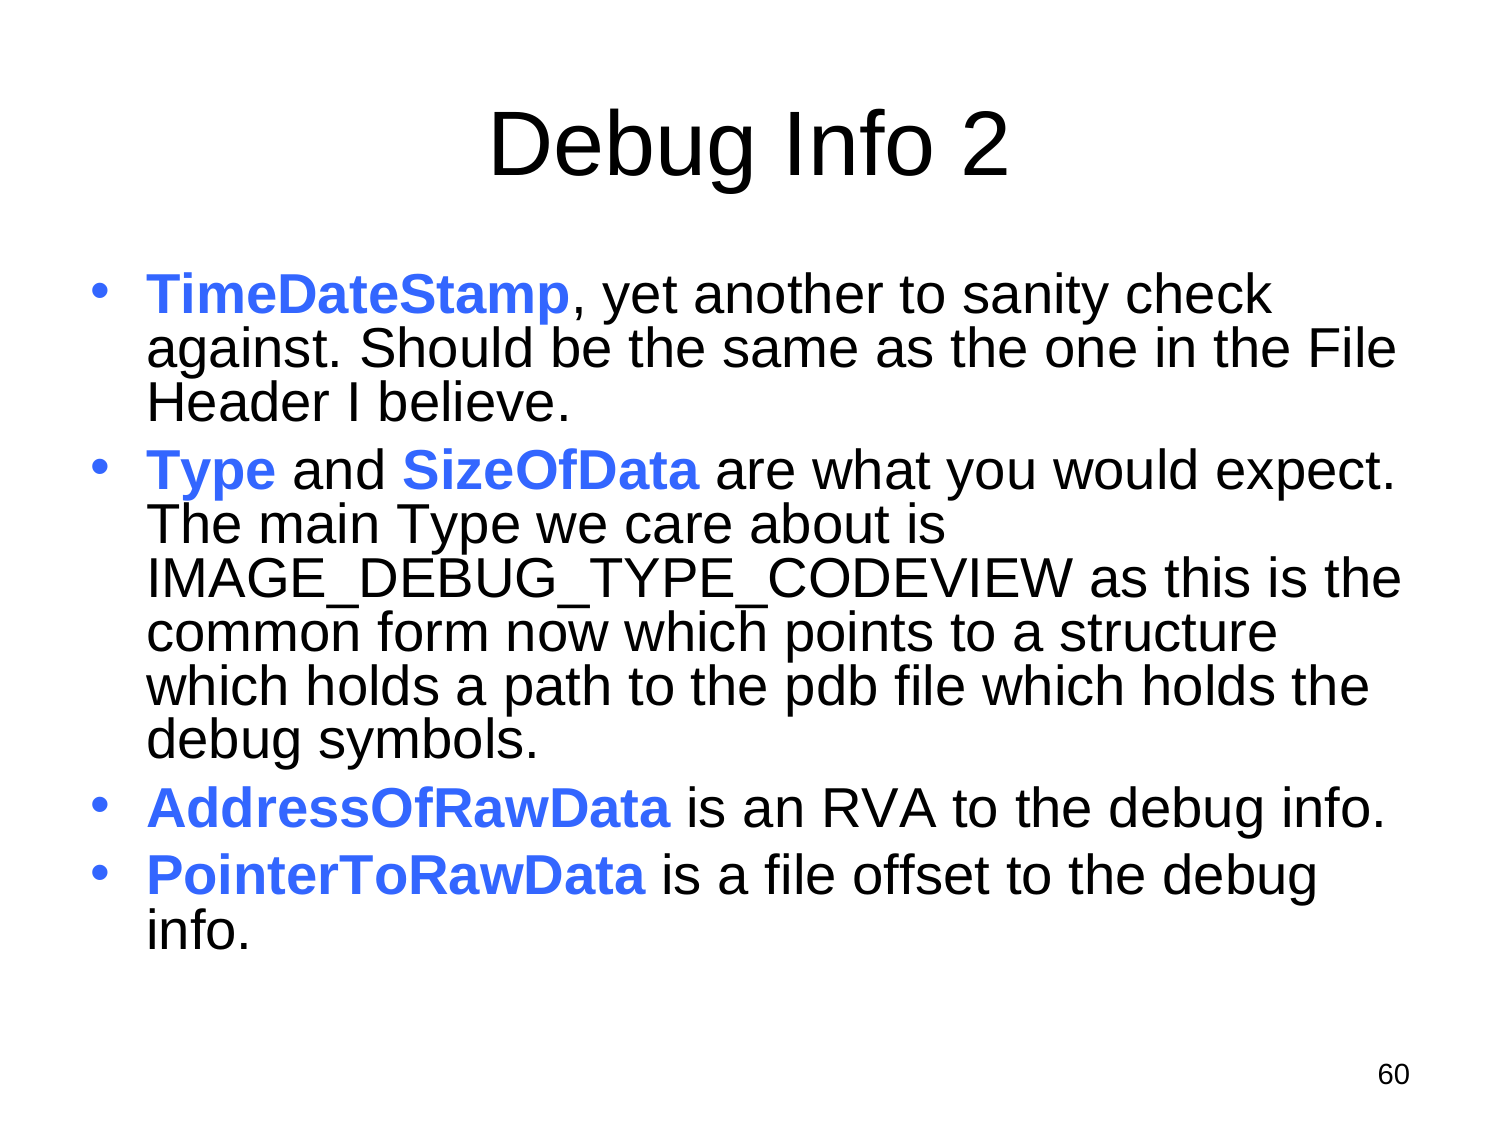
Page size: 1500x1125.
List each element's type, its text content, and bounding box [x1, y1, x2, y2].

text_box <number> [1074, 1042, 1426, 1103]
list TimeDateStamp, yet another to sanity check against. Should be the same as the one in the File Header I believe. Type and SizeOfData are what you would expect. The main Type we care about is IMAGE_DEBUG_TYPE_CODEVIEW as this is the common form now which points to a structure which holds a path to the pdb file which holds the debug symbols. AddressOfRawData is an RVA to the debug info. PointerToRawData is a file offset to the debug info. [75, 262, 1426, 1122]
title Debug Info 2 [75, 45, 1426, 233]
